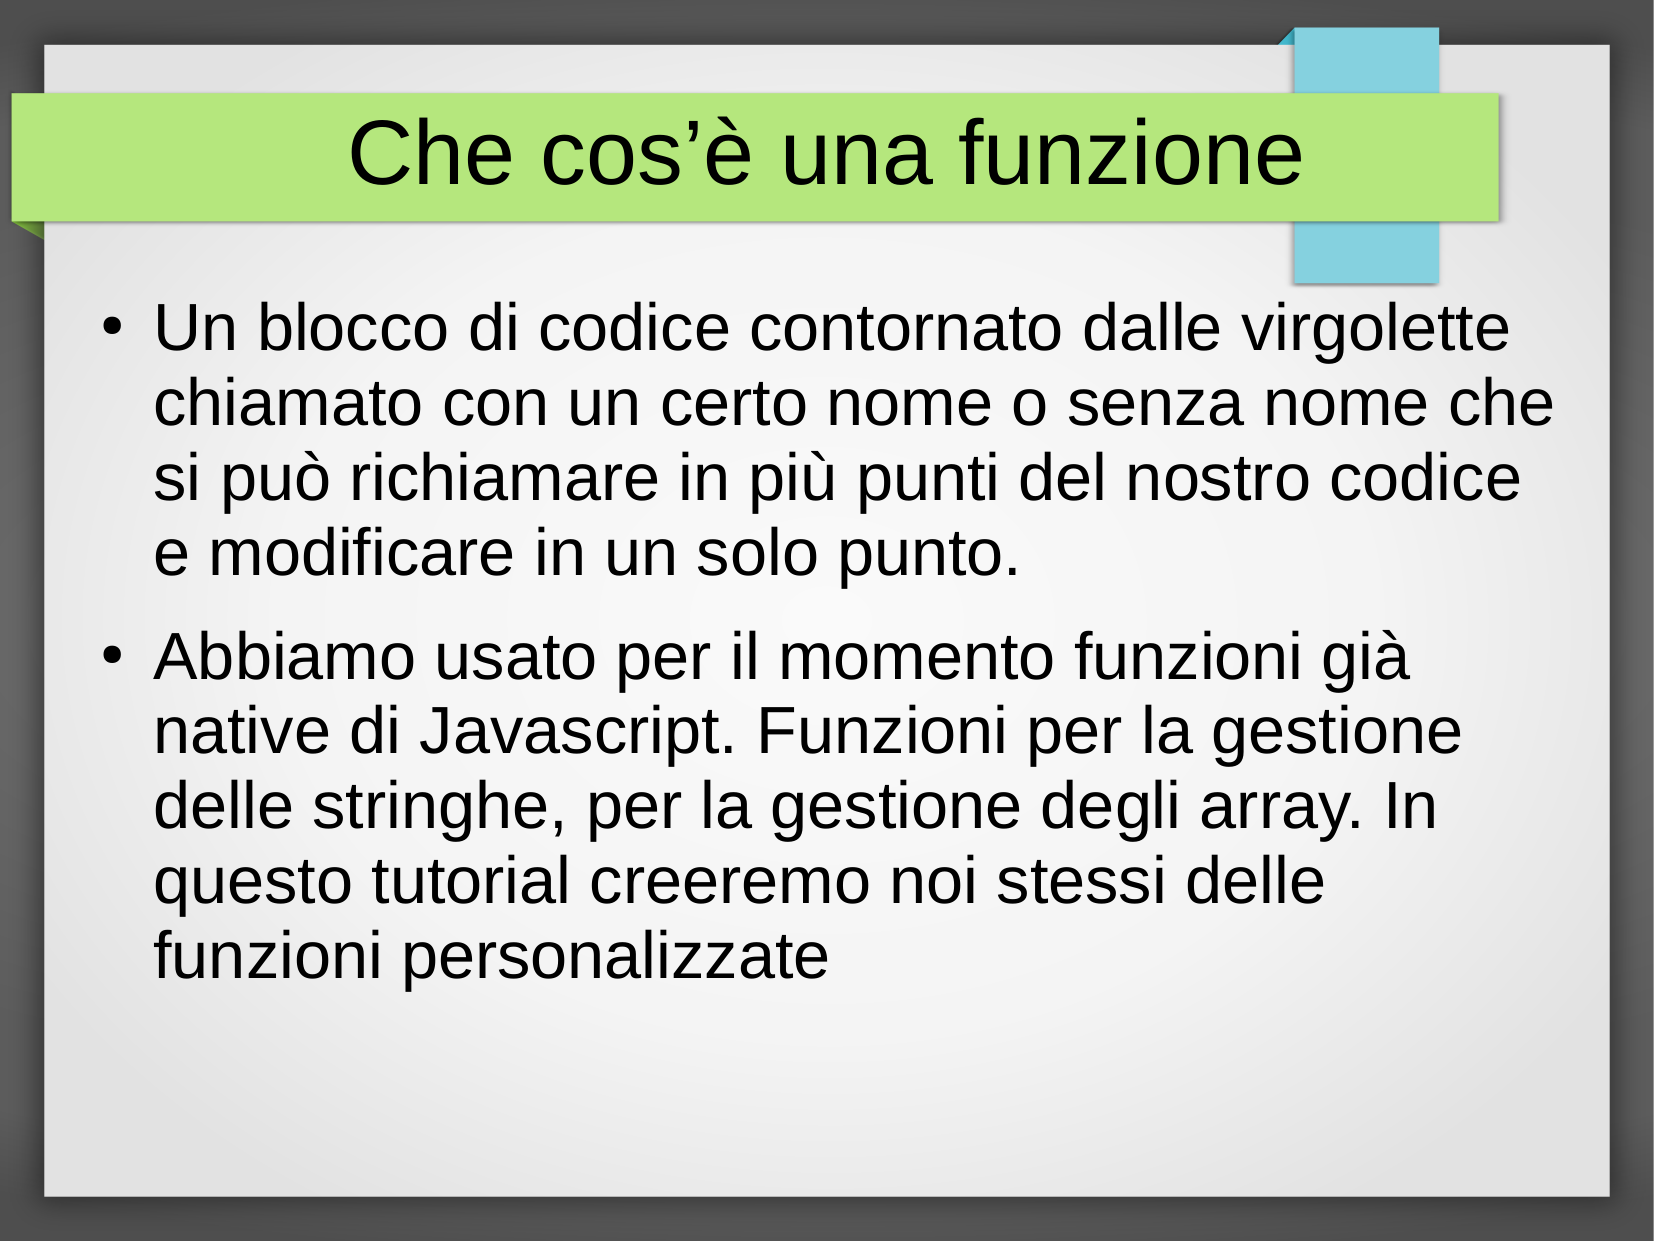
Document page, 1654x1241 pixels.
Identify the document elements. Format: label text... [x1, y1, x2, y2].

list Un blocco di codice contornato dalle virgolette chiamato con un certo nome o senza nome che si può richiamare in più punti del nostro codice e modificare in un solo punto. Abbiamo usato per il momento funzioni già native di Javascript. Funzioni per la gestione delle stringhe, per la gestione degli array. In questo tutorial creeremo noi stessi delle funzioni personalizzate [82, 290, 1571, 1182]
title Che cos’è una funzione [82, 49, 1571, 257]
picture [0, 0, 1654, 1241]
